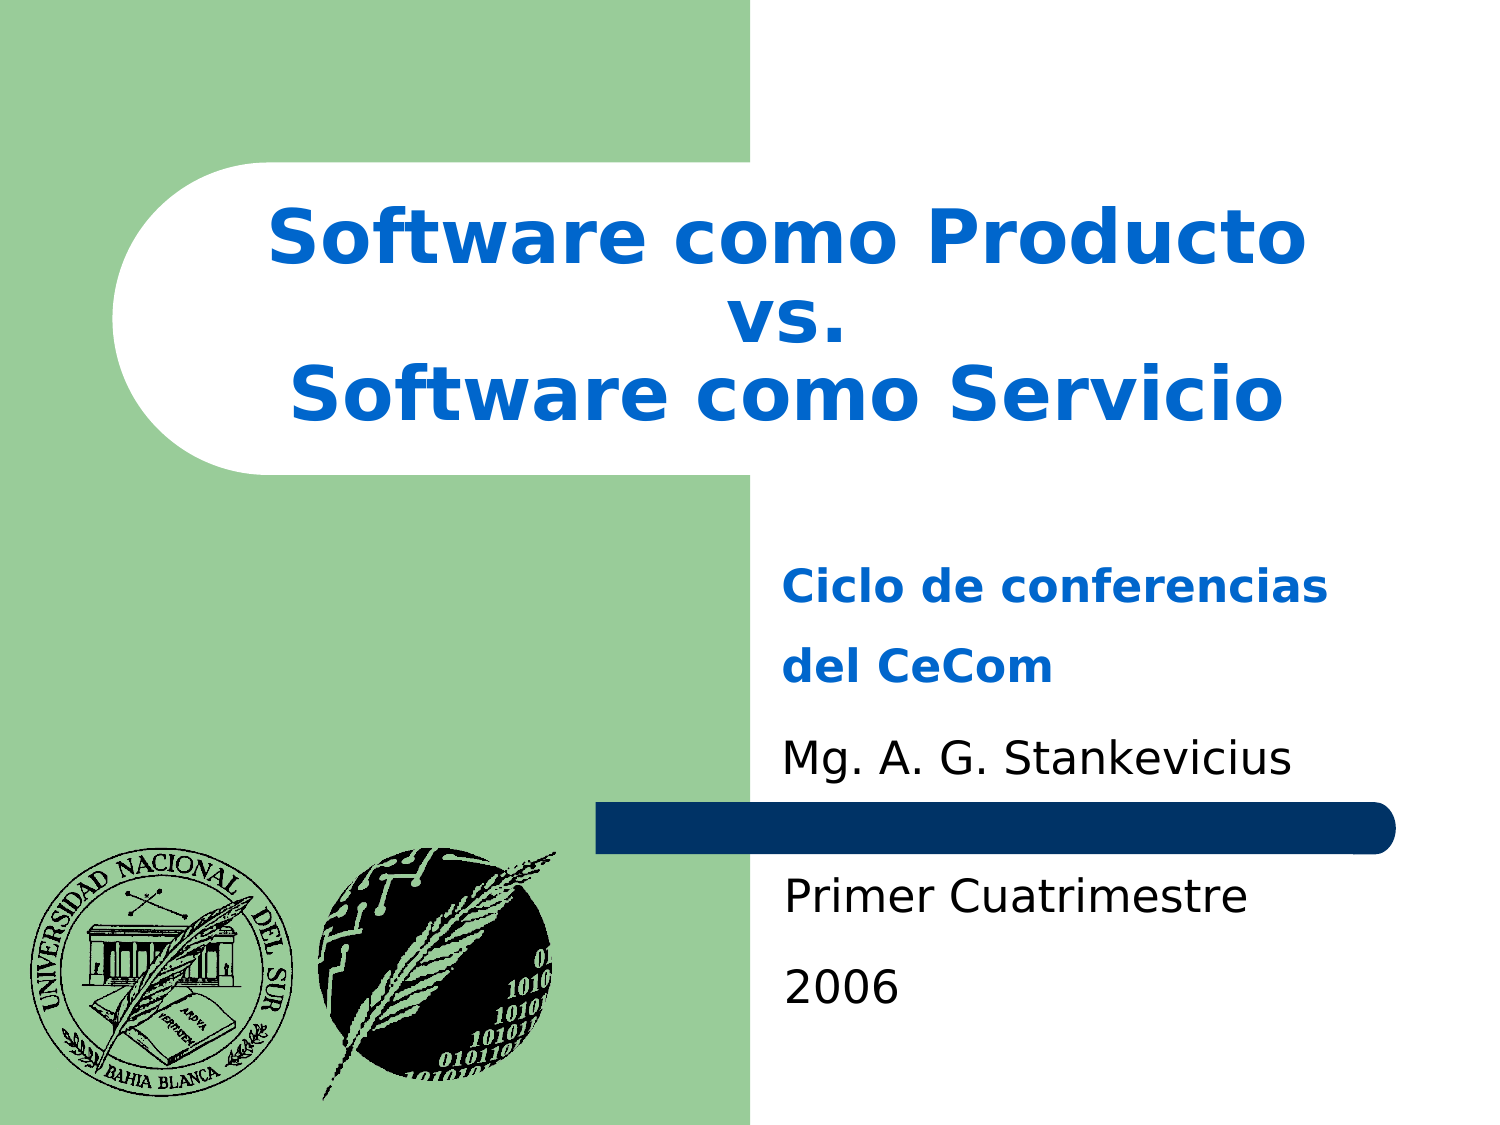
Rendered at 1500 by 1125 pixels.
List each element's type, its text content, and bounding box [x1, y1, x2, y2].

text_box Primer Cuatrimestre 2006 [769, 861, 1466, 1022]
text_box Ciclo de conferencias del CeCom Mg. A. G. Stankevicius [766, 541, 1463, 793]
title Software como Producto vs. Software como Servicio [112, 162, 1463, 475]
picture [21, 833, 305, 1106]
picture [313, 846, 556, 1106]
